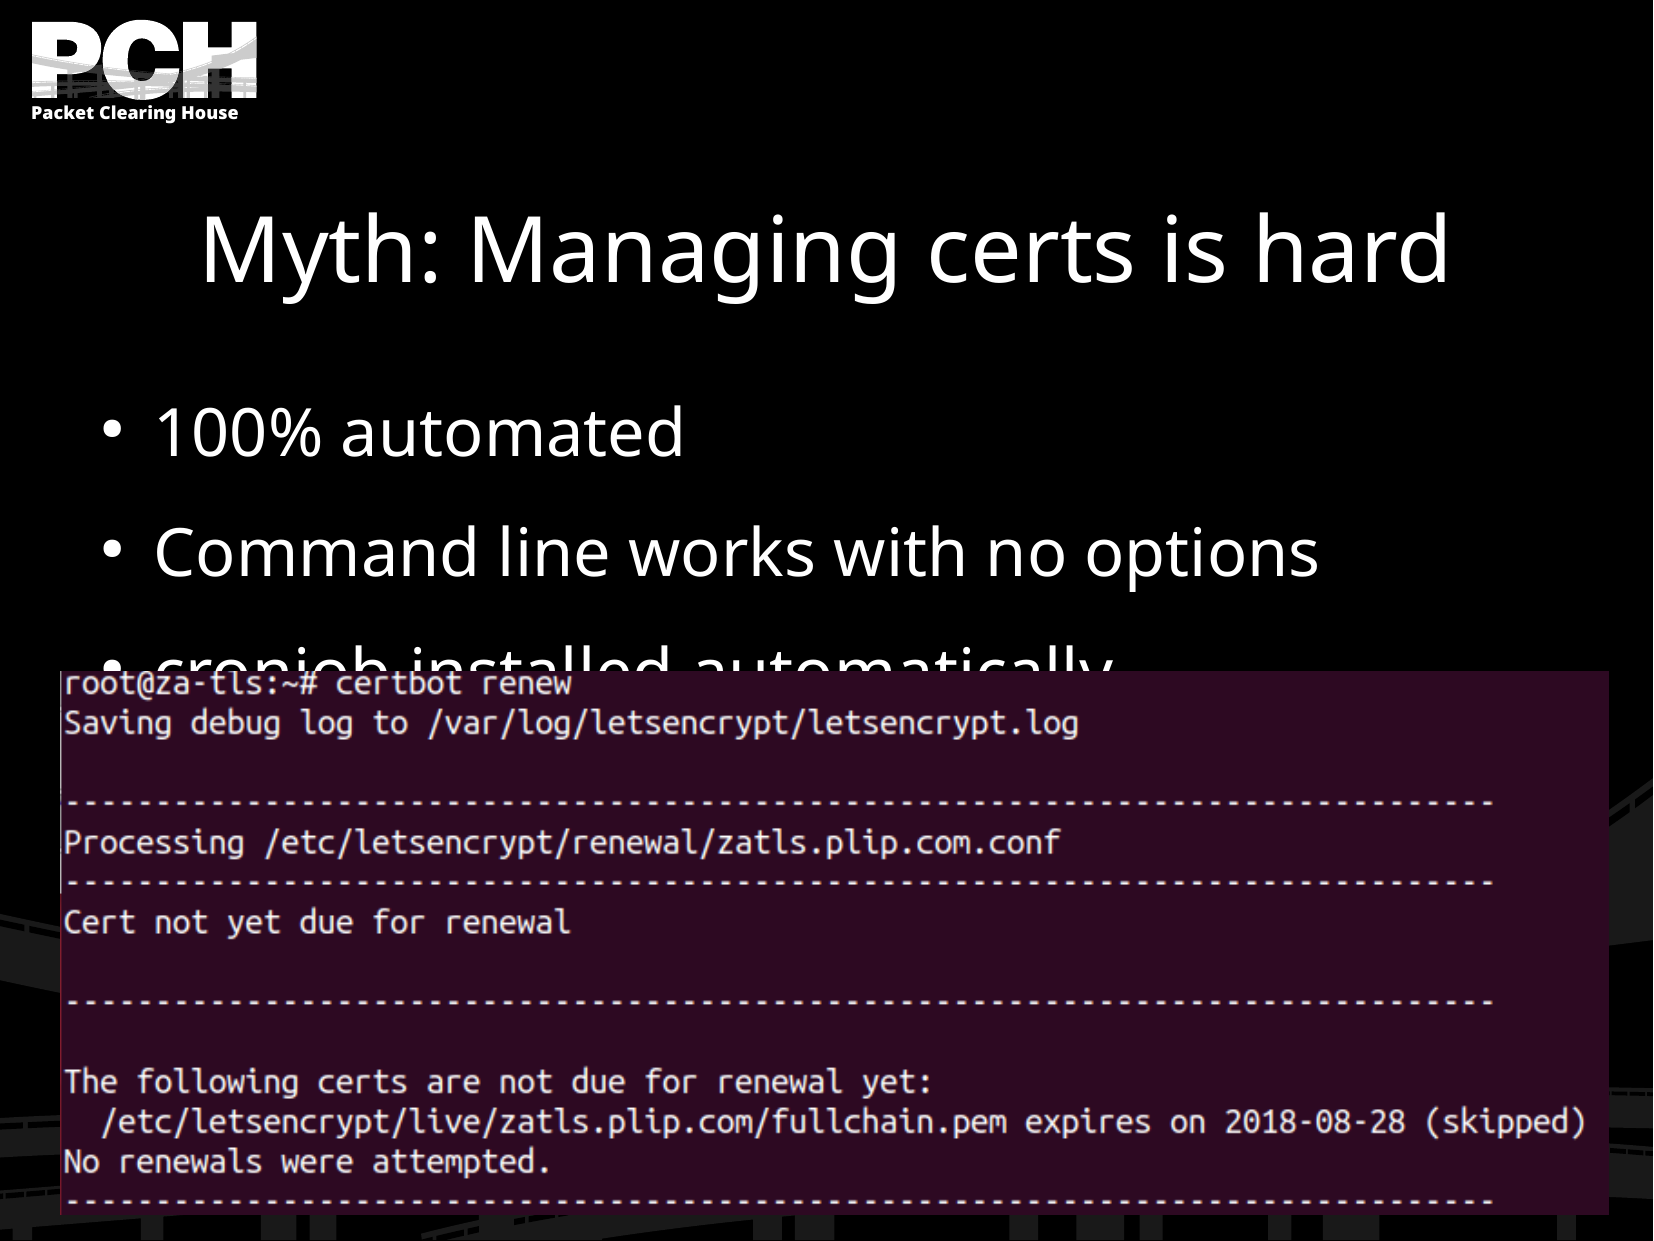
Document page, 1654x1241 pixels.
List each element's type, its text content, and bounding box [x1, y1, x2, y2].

title Myth: Managing certs is hard [0, 143, 1653, 352]
list 100% automated Command line works with no options cronjob installed automatically [82, 384, 1571, 671]
picture [60, 671, 1609, 1216]
